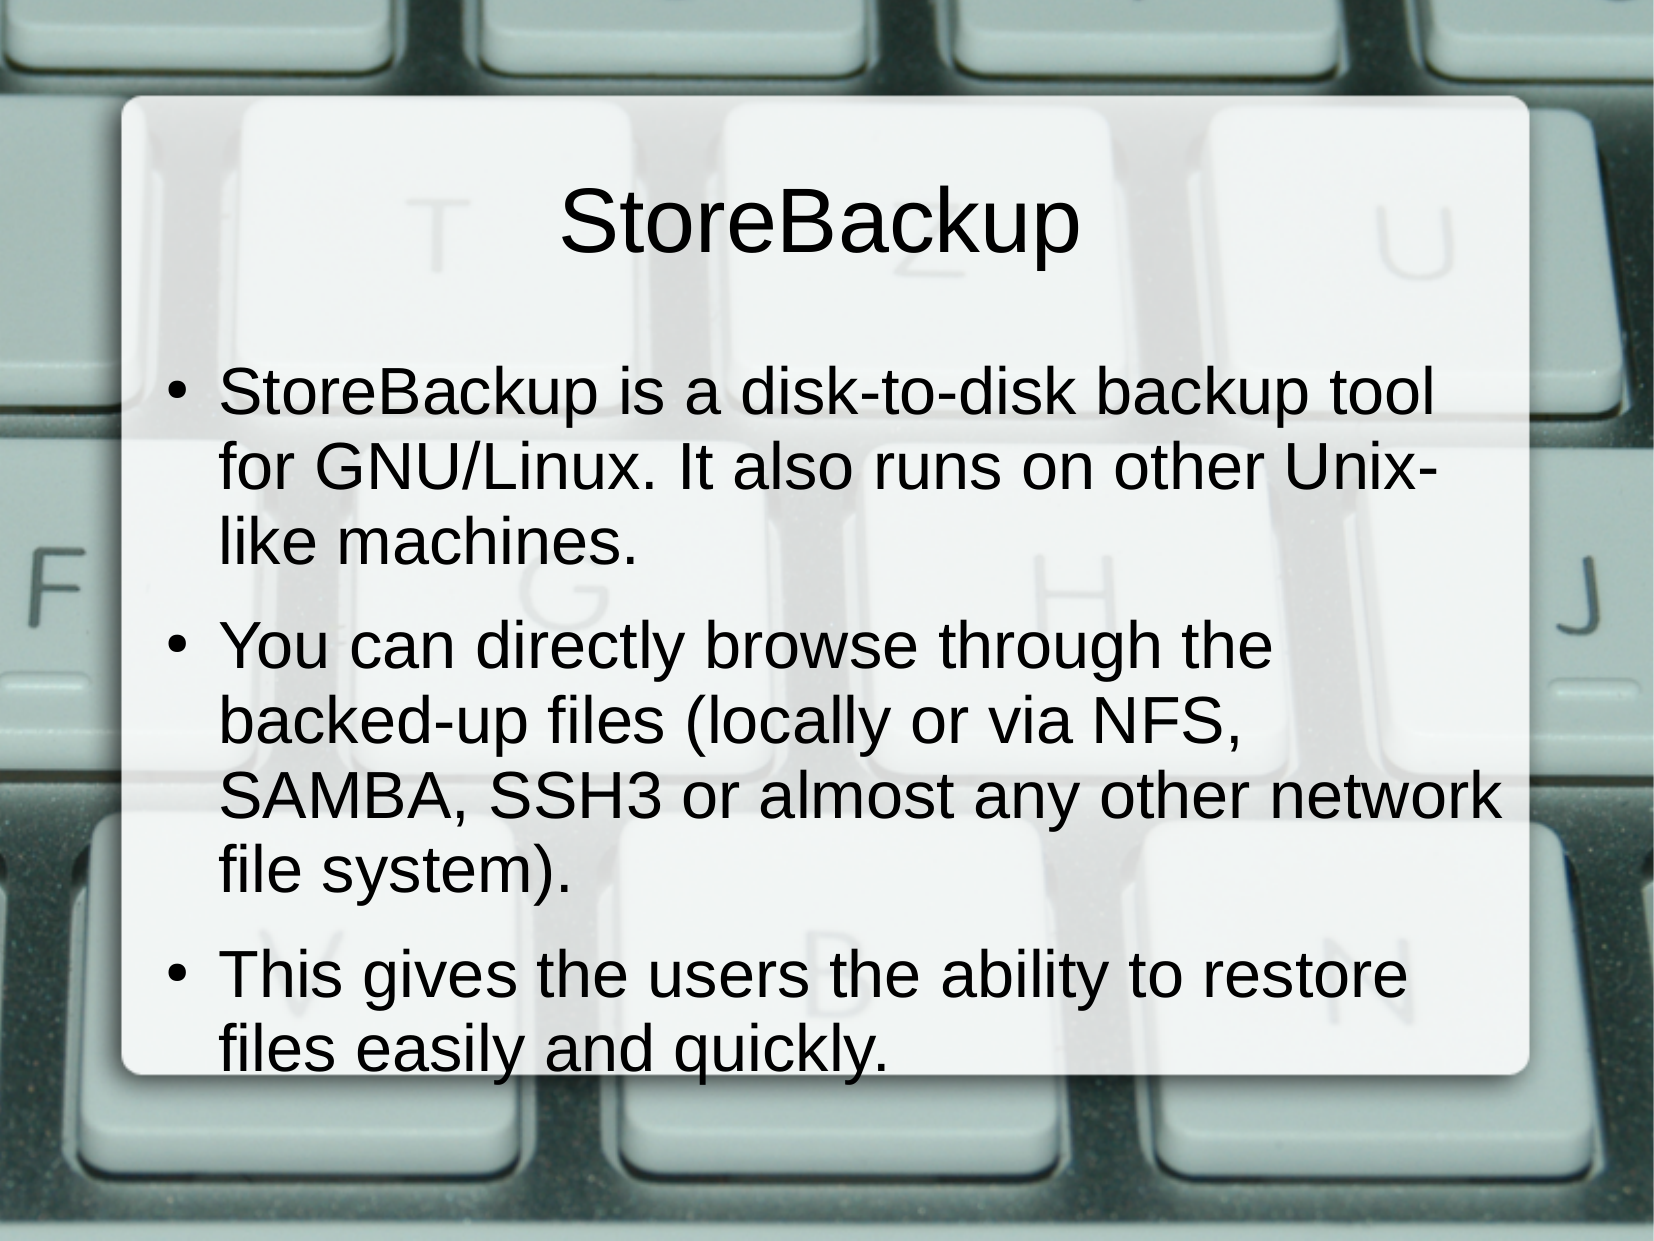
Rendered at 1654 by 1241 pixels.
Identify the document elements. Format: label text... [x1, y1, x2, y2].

picture [0, 0, 1654, 1241]
list StoreBackup is a disk-to-disk backup tool for GNU/Linux. It also runs on other Unix-like machines. You can directly browse through the backed-up files (locally or via NFS, SAMBA, SSH3 or almost any other network file system). This gives the users the ability to restore files easily and quickly. [147, 354, 1506, 1085]
title StoreBackup [135, 125, 1506, 318]
